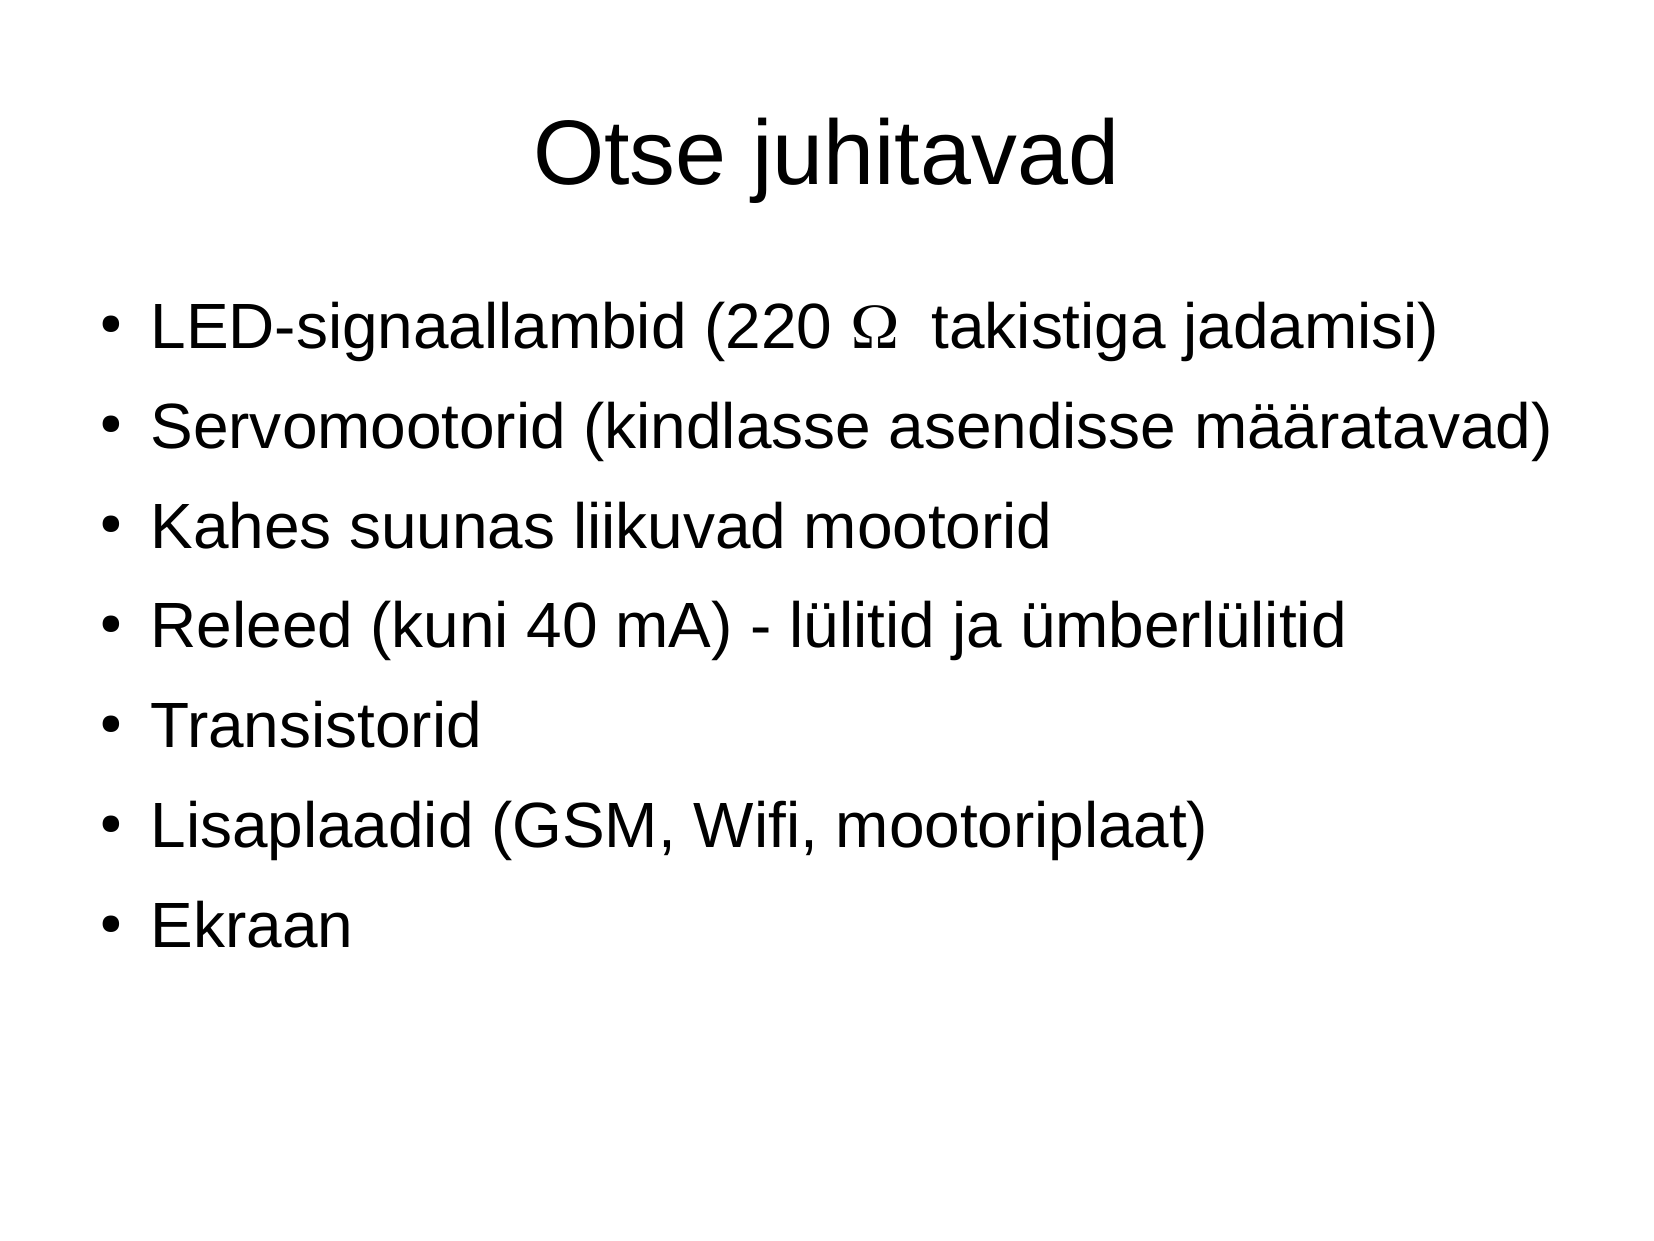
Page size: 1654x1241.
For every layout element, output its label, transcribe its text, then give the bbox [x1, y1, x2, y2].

title Otse juhitavad [82, 49, 1571, 257]
list LED-signaallambid (220 W takistiga jadamisi) Servomootorid (kindlasse asendisse määratavad) Kahes suunas liikuvad mootorid Releed (kuni 40 mA) - lülitid ja ümberlülitid Transistorid Lisaplaadid (GSM, Wifi, mootoriplaat) Ekraan [82, 290, 1571, 1010]
